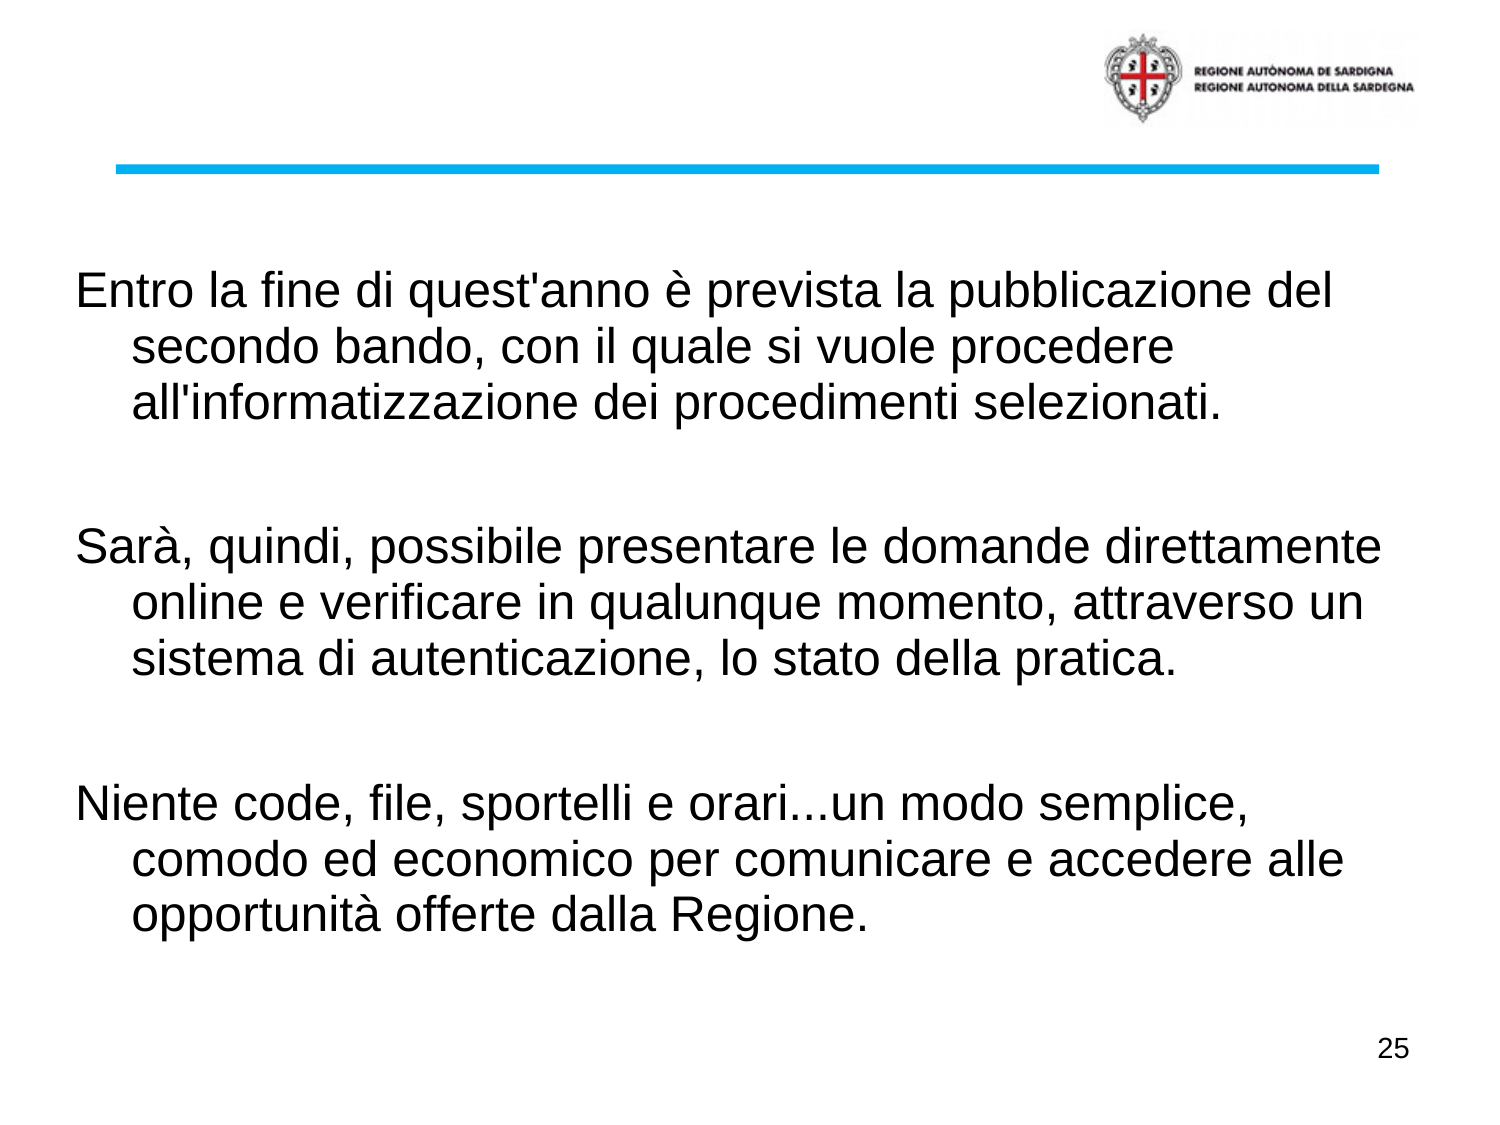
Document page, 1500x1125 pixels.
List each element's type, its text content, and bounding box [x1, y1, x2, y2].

picture [1104, 29, 1418, 127]
list Entro la fine di quest'anno è prevista la pubblicazione del secondo bando, con il quale si vuole procedere all'informatizzazione dei procedimenti selezionati. Sarà, quindi, possibile presentare le domande direttamente online e verificare in qualunque momento, attraverso un sistema di autenticazione, lo stato della pratica. Niente code, file, sportelli e orari...un modo semplice, comodo ed economico per comunicare e accedere alle opportunità offerte dalla Regione. [75, 262, 1425, 1088]
text_box [115, 164, 1380, 175]
